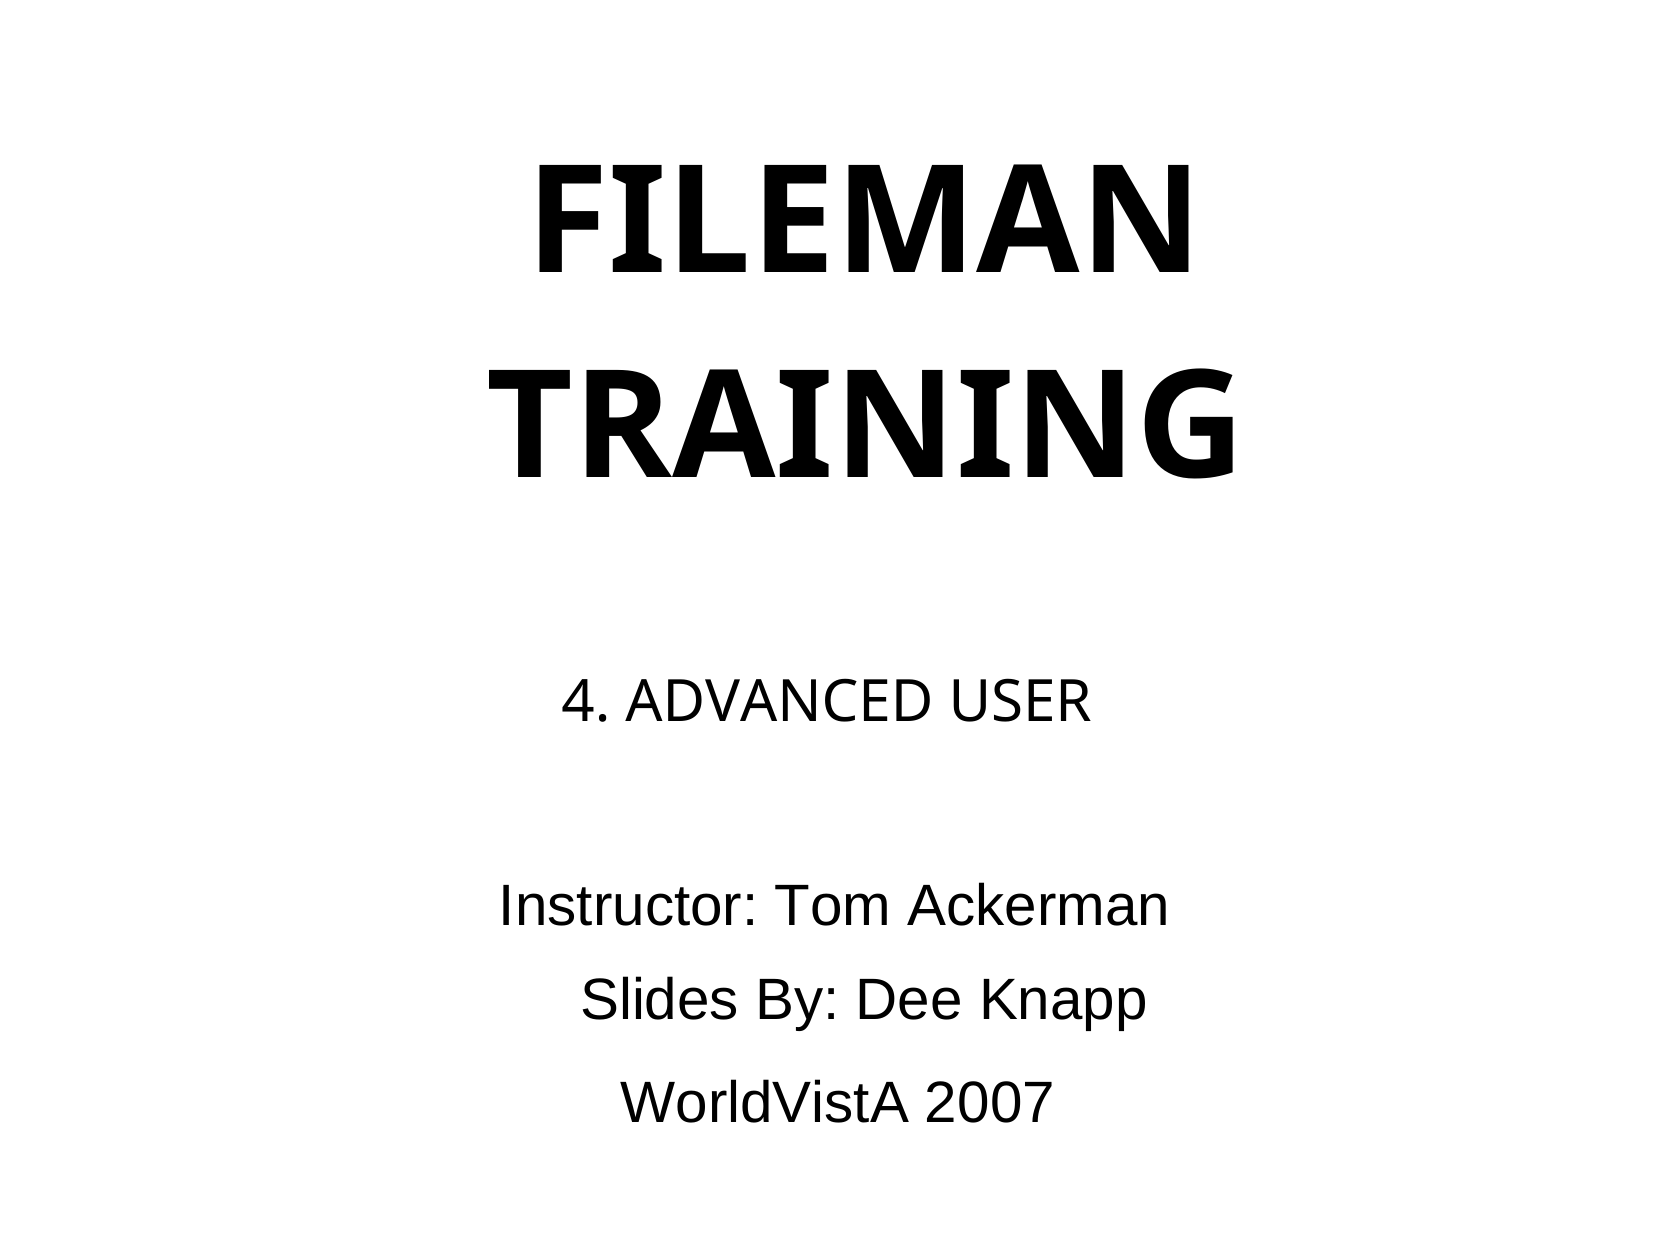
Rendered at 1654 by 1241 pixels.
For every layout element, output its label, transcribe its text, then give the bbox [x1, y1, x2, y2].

list FILEMAN TRAINING 4. ADVANCED USER Instructor: Tom Ackerman Slides By: Dee Knapp WorldVistA 2007 [82, 112, 1571, 1156]
